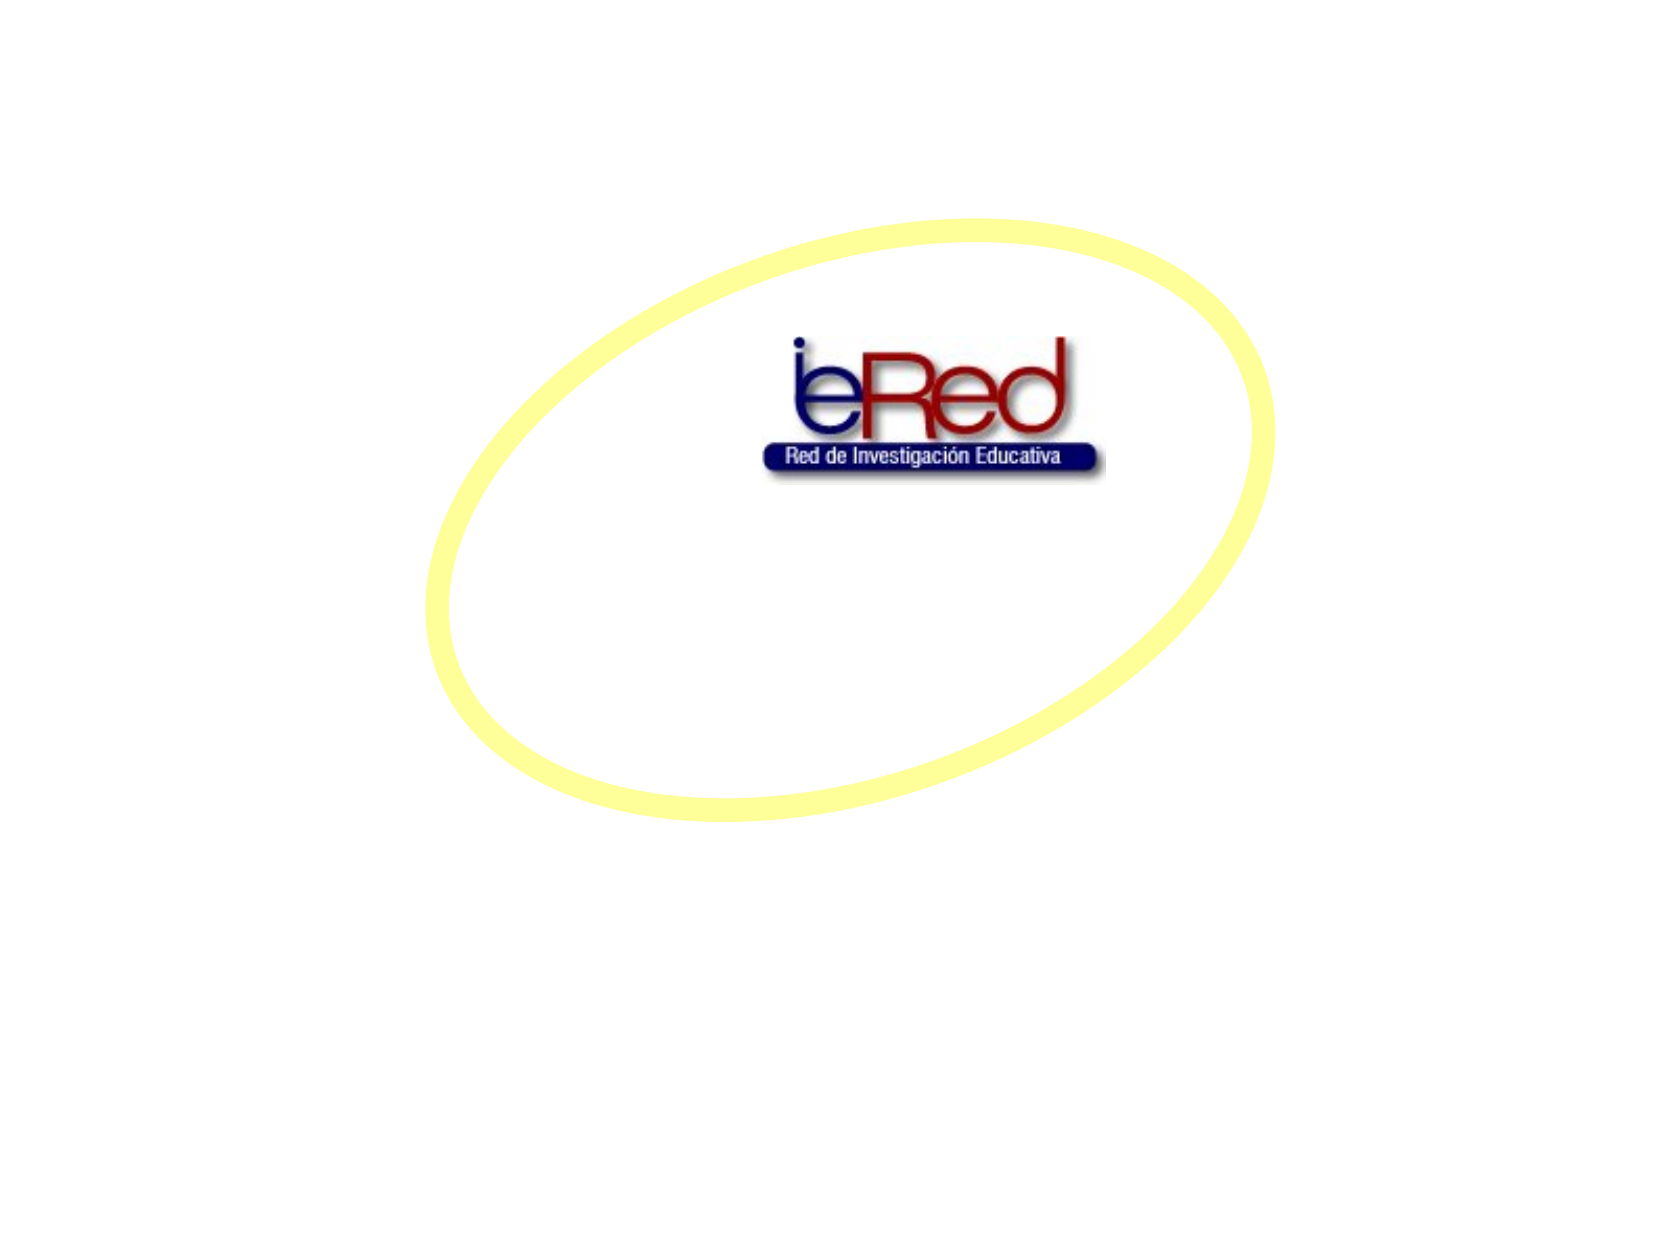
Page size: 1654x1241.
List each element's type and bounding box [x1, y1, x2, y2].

picture [761, 336, 1106, 485]
